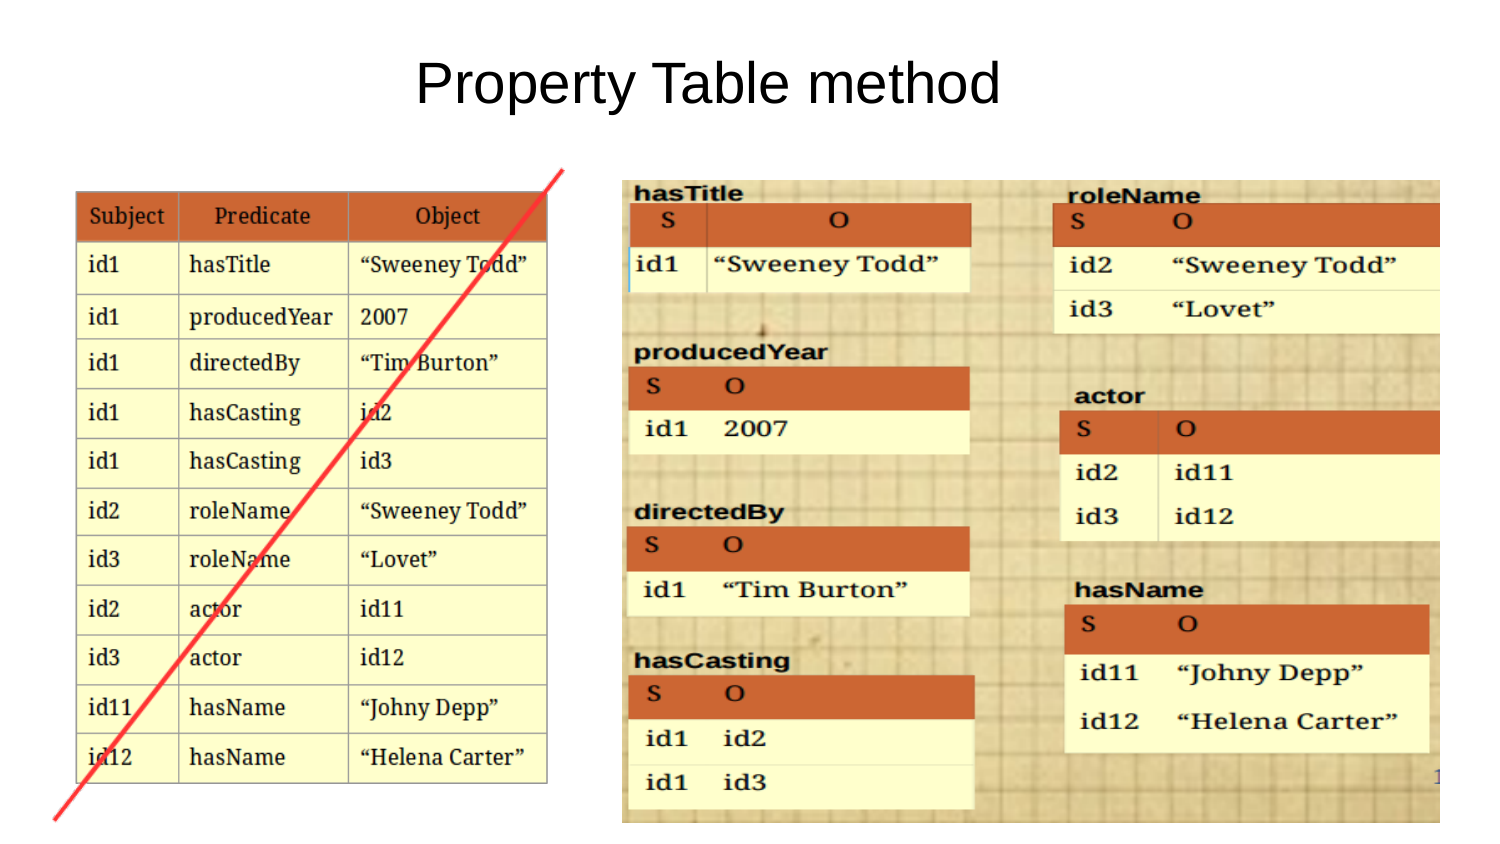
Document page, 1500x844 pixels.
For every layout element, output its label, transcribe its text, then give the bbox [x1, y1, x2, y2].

text_box Property Table method [25, 30, 1424, 124]
picture [622, 180, 1440, 823]
picture [51, 166, 565, 823]
